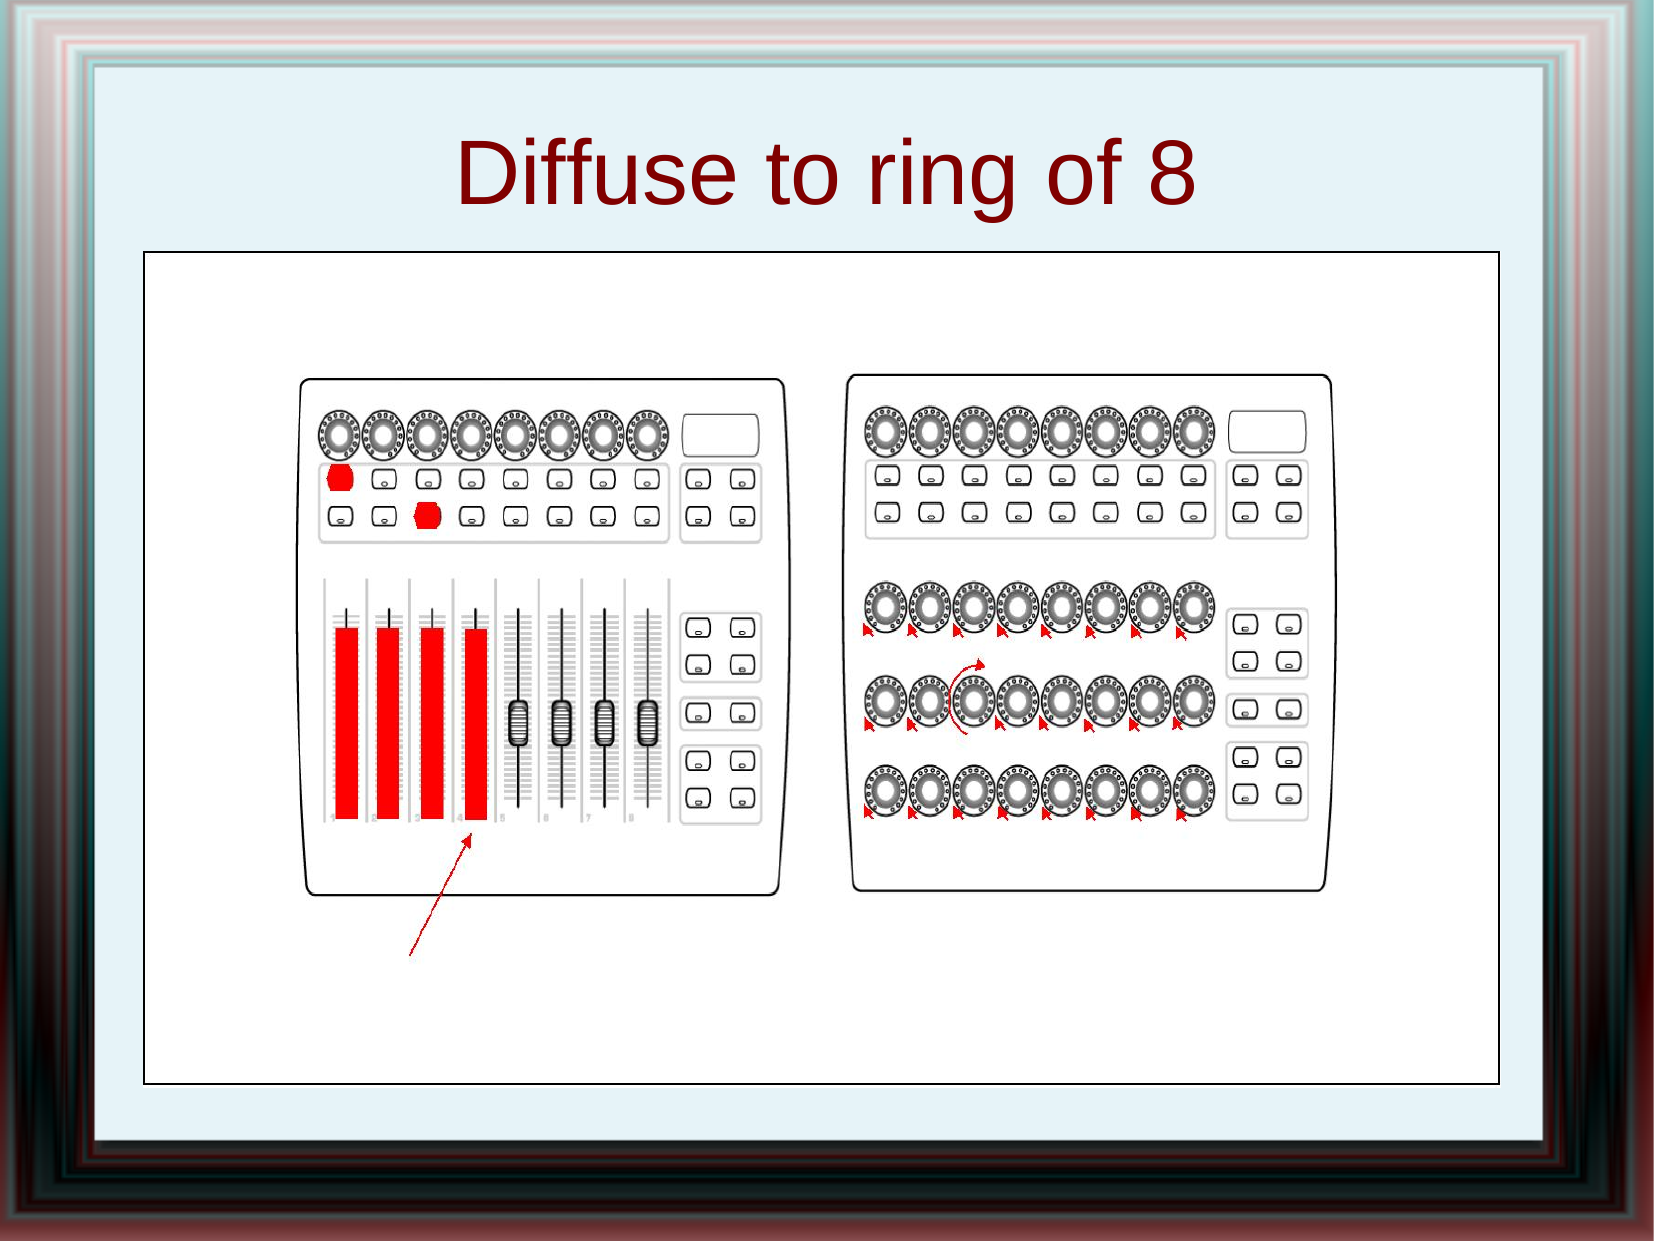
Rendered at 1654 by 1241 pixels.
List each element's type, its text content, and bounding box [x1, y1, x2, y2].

title Diffuse to ring of 8 [118, 95, 1536, 250]
picture [0, 0, 1654, 1241]
